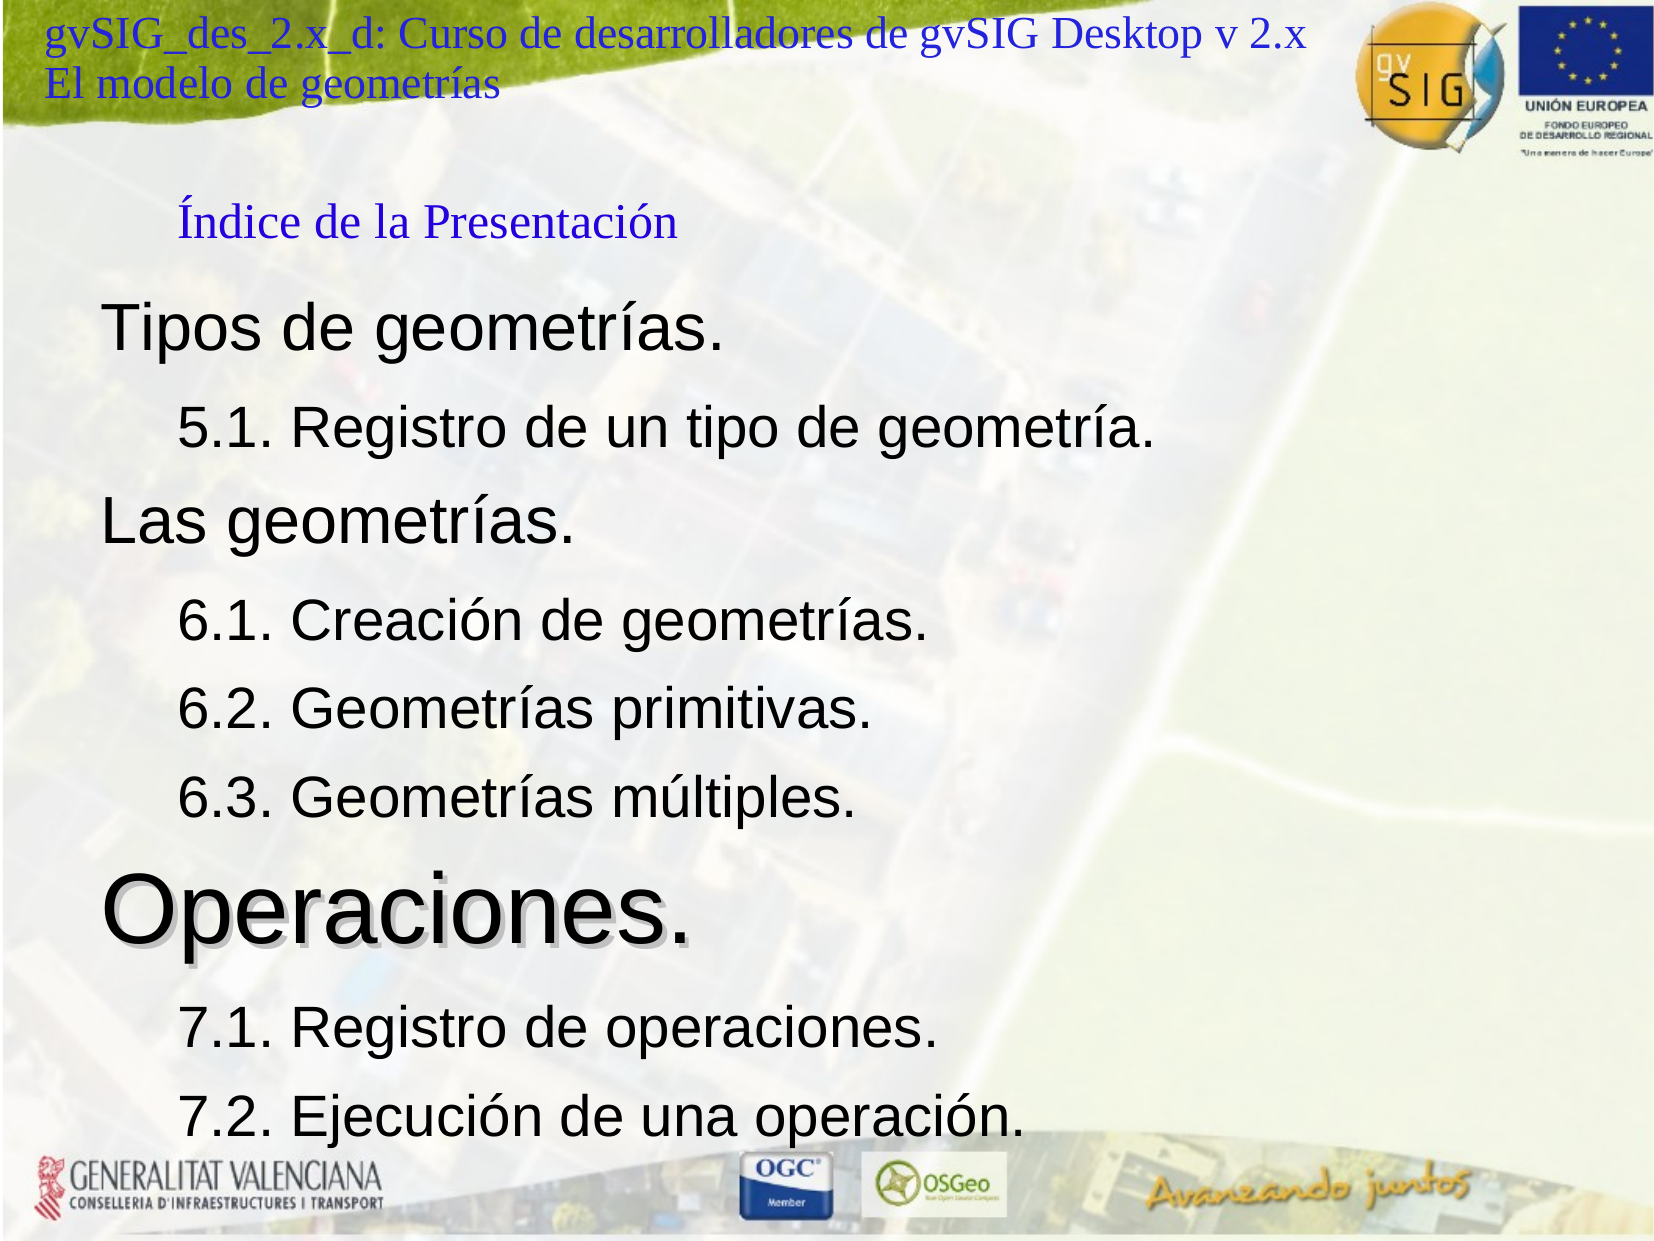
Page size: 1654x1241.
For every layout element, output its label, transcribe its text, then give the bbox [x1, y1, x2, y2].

list Tipos de geometrías. 5.1. Registro de un tipo de geometría. Las geometrías. 6.1. Creación de geometrías. 6.2. Geometrías primitivas. 6.3. Geometrías múltiples. Operaciones. 7.1. Registro de operaciones. 7.2. Ejecución de una operación. [82, 290, 1571, 1149]
title Índice de la Presentación [177, 95, 1329, 347]
picture [2, 0, 1654, 1241]
